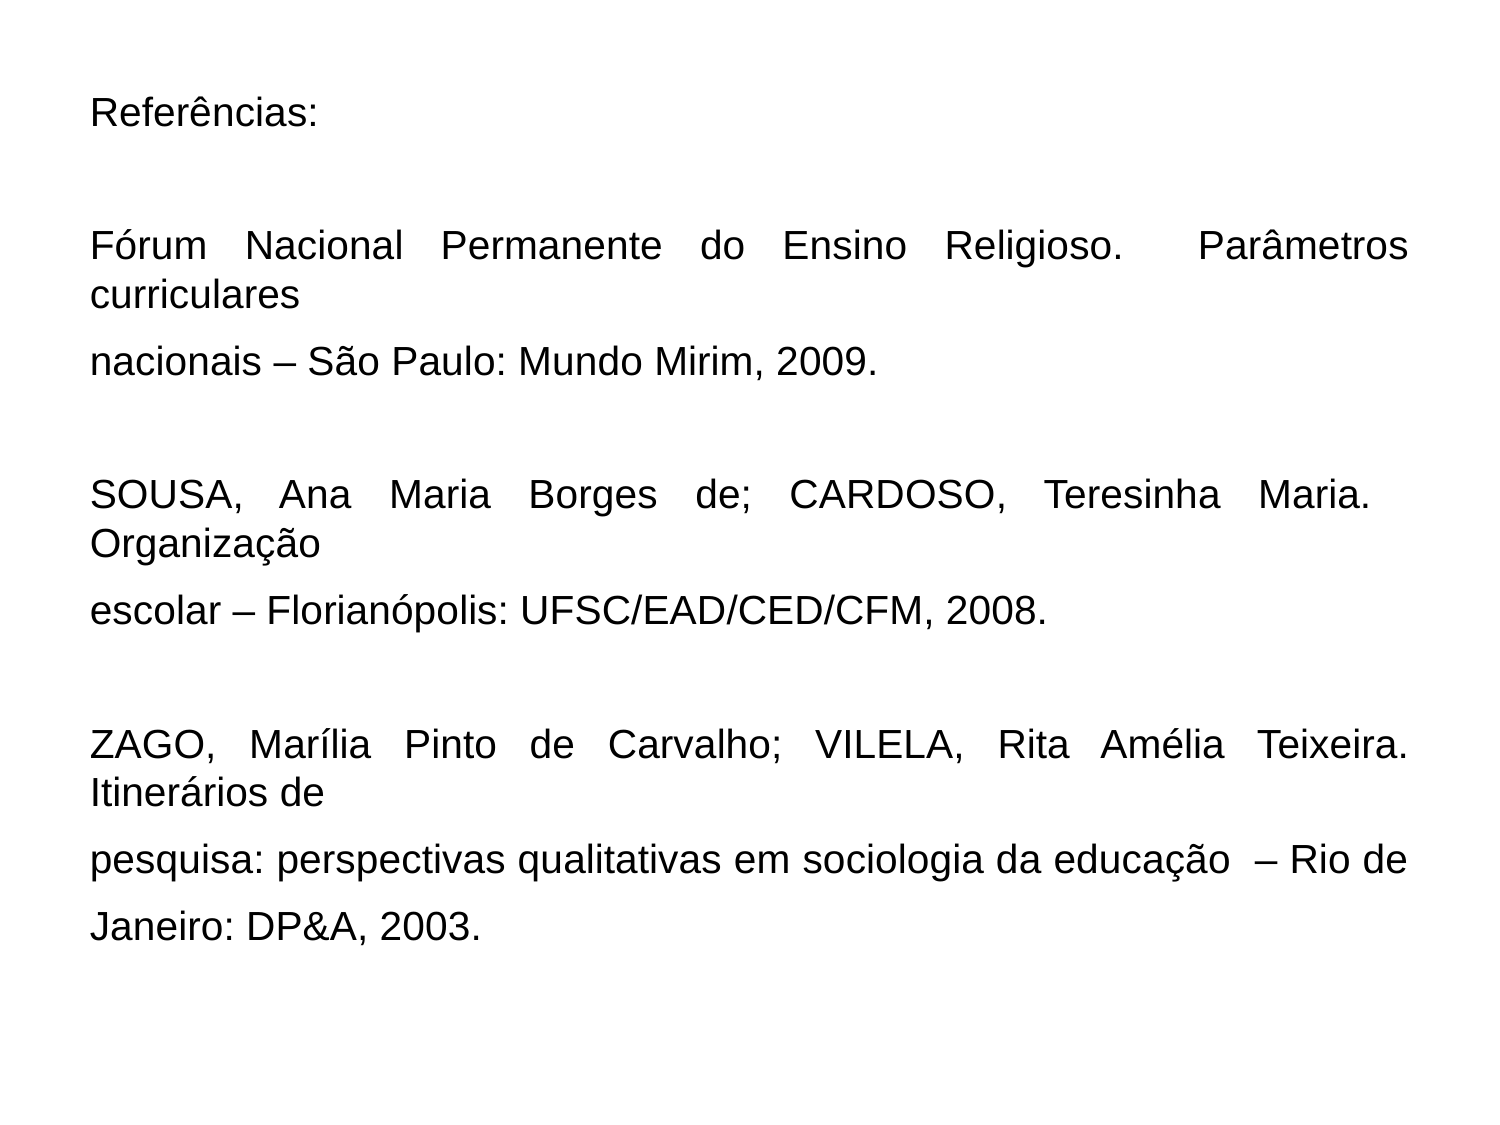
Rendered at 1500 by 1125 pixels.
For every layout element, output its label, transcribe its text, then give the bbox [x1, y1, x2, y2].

list Referências: Fórum Nacional Permanente do Ensino Religioso. Parâmetros curriculares nacionais – São Paulo: Mundo Mirim, 2009. SOUSA, Ana Maria Borges de; CARDOSO, Teresinha Maria. Organização escolar – Florianópolis: UFSC/EAD/CED/CFM, 2008. ZAGO, Marília Pinto de Carvalho; VILELA, Rita Amélia Teixeira. Itinerários de pesquisa: perspectivas qualitativas em sociologia da educação – Rio de Janeiro: DP&A, 2003. [75, 78, 1425, 1005]
